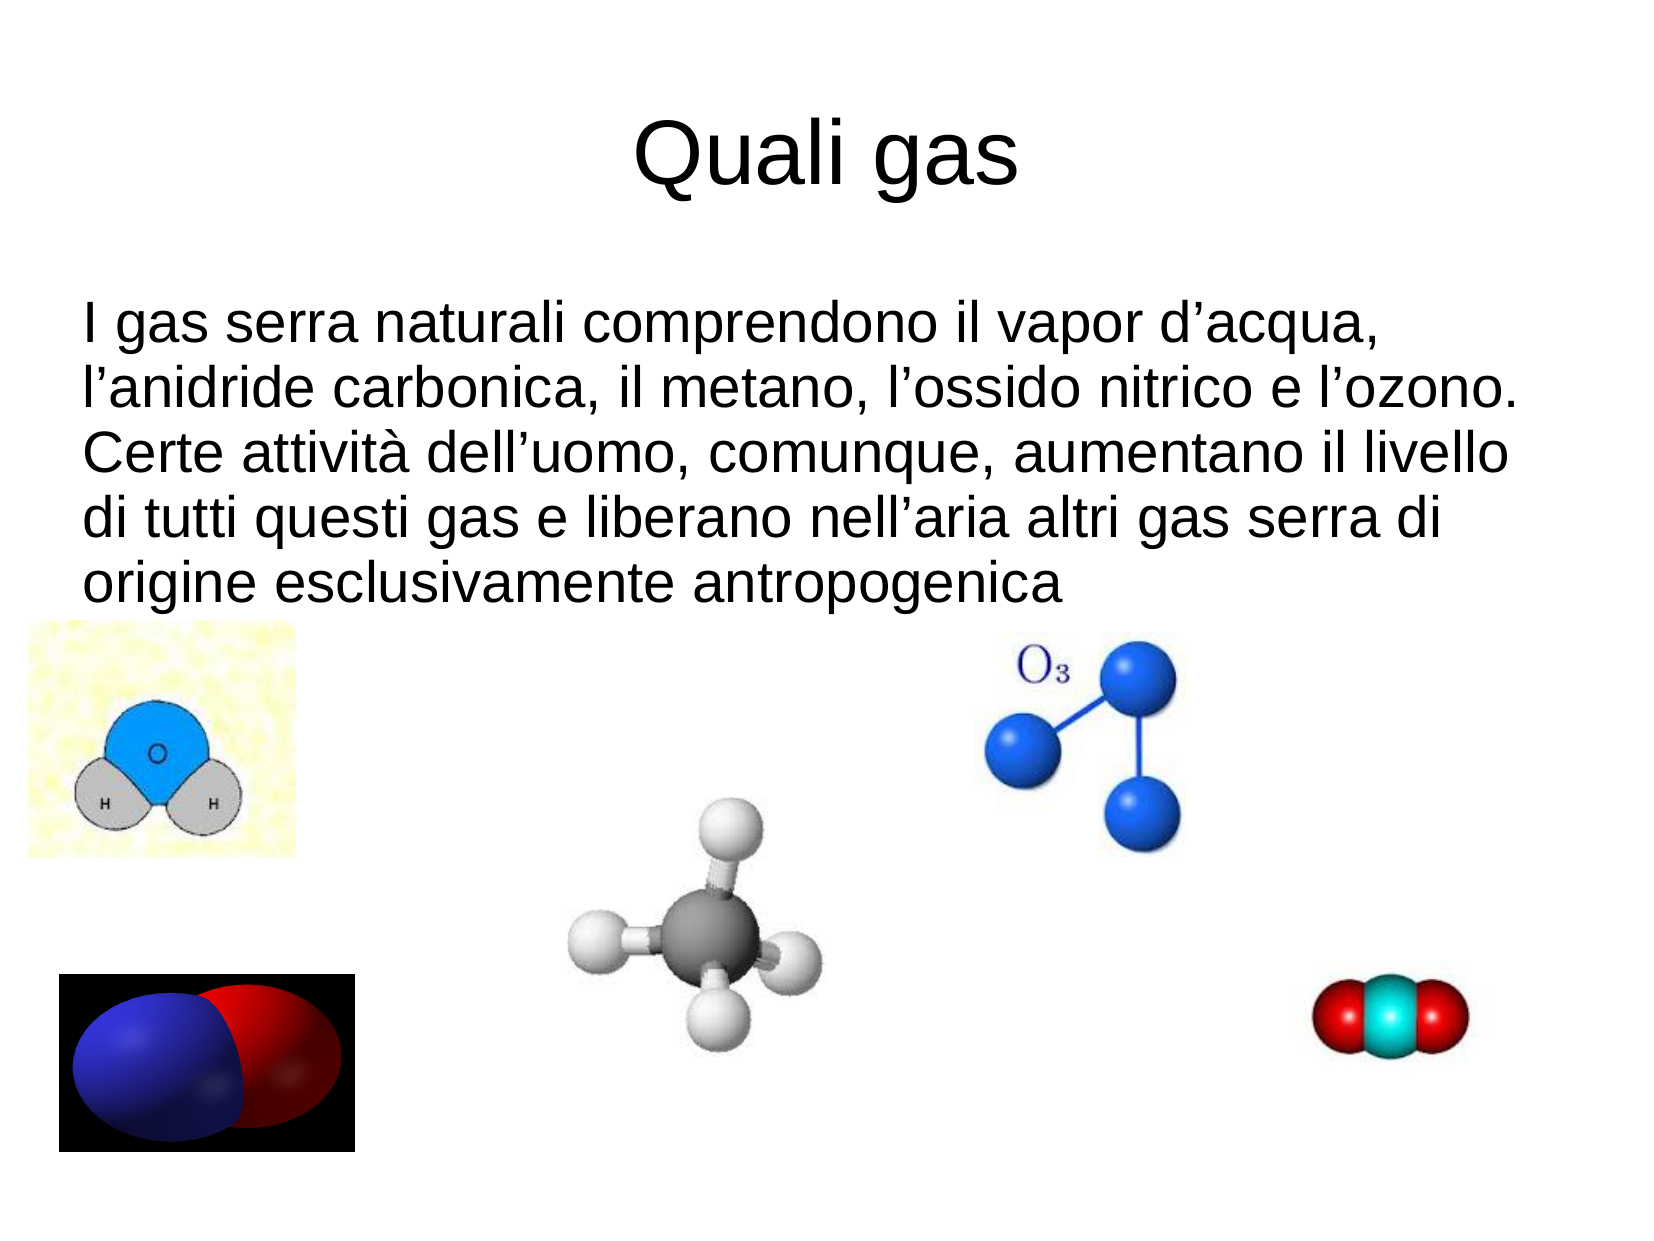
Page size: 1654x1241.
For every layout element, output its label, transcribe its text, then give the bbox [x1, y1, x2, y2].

title Quali gas [82, 49, 1571, 257]
picture [974, 632, 1187, 857]
picture [567, 797, 827, 1057]
picture [1240, 912, 1542, 1123]
picture [28, 620, 296, 858]
picture [59, 974, 355, 1152]
list I gas serra naturali comprendono il vapor d’acqua, l’anidride carbonica, il metano, l’ossido nitrico e l’ozono. Certe attività dell’uomo, comunque, aumentano il livello di tutti questi gas e liberano nell’aria altri gas serra di origine esclusivamente antropogenica [82, 290, 1571, 1109]
